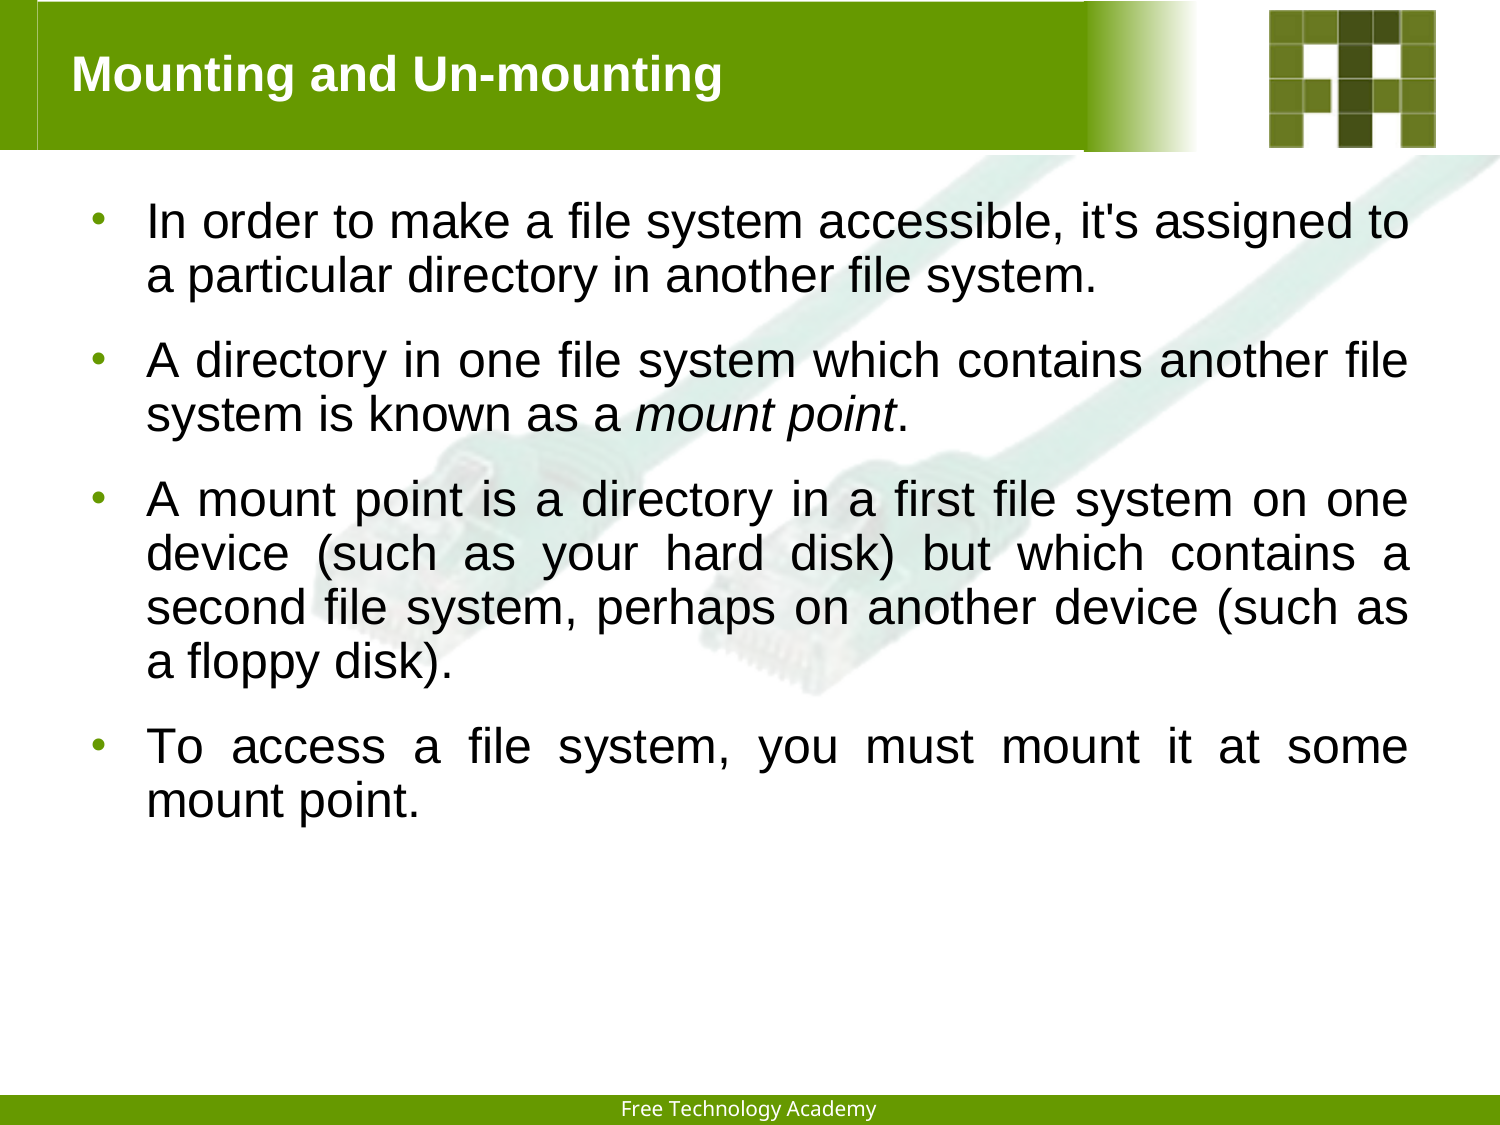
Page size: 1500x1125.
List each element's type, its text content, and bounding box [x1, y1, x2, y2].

title Mounting and Un-mounting [56, 1, 1107, 152]
picture [1269, 10, 1436, 148]
list In order to make a file system accessible, it's assigned to a particular directory in another file system. A directory in one file system which contains another file system is known as a mount point. A mount point is a directory in a first file system on one device (such as your hard disk) but which contains a second file system, perhaps on another device (such as a floppy disk). To access a file system, you must mount it at some mount point. [75, 187, 1426, 1065]
